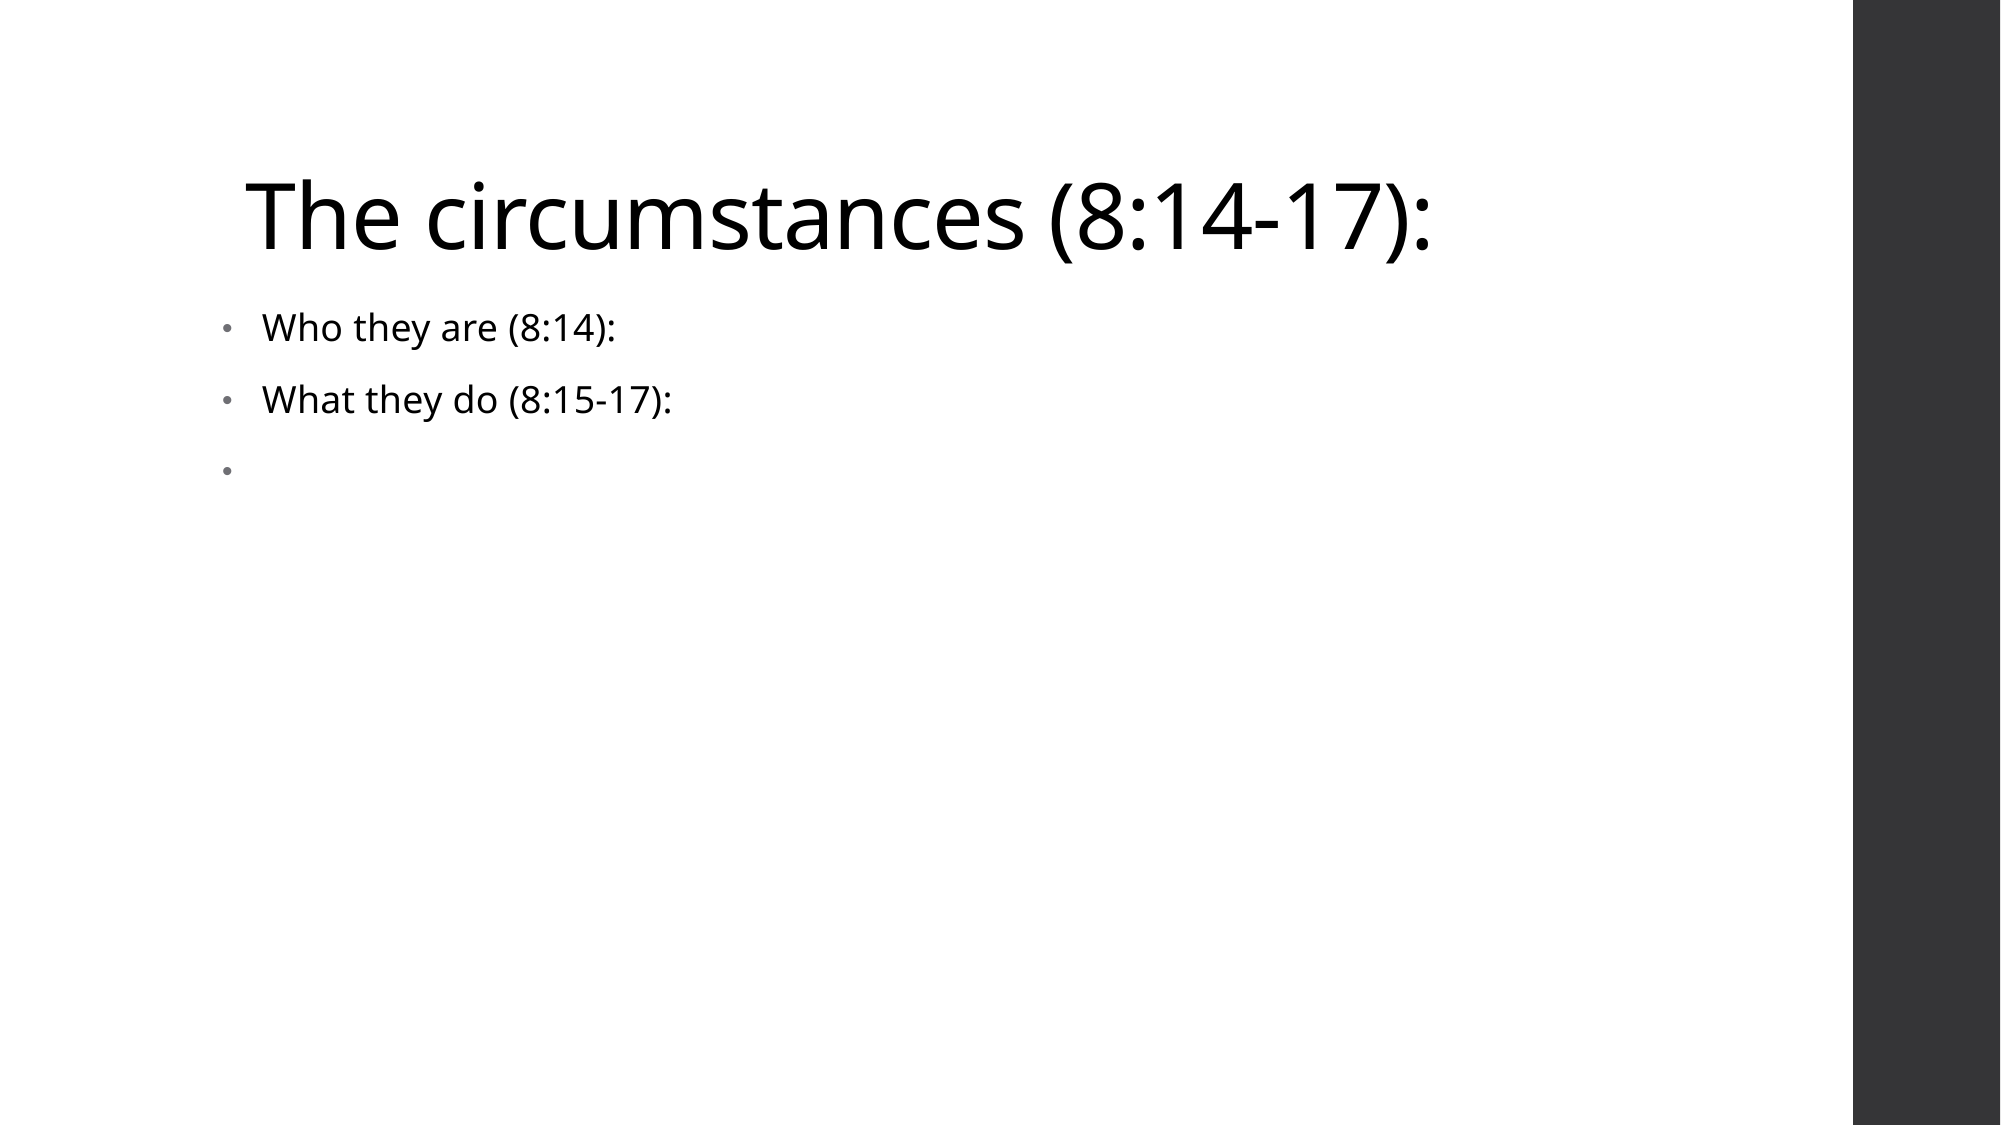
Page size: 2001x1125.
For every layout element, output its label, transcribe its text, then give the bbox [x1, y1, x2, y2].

list Who they are (8:14): What they do (8:15-17): [206, 299, 1617, 1014]
title The circumstances (8:14-17): [206, 60, 1797, 278]
